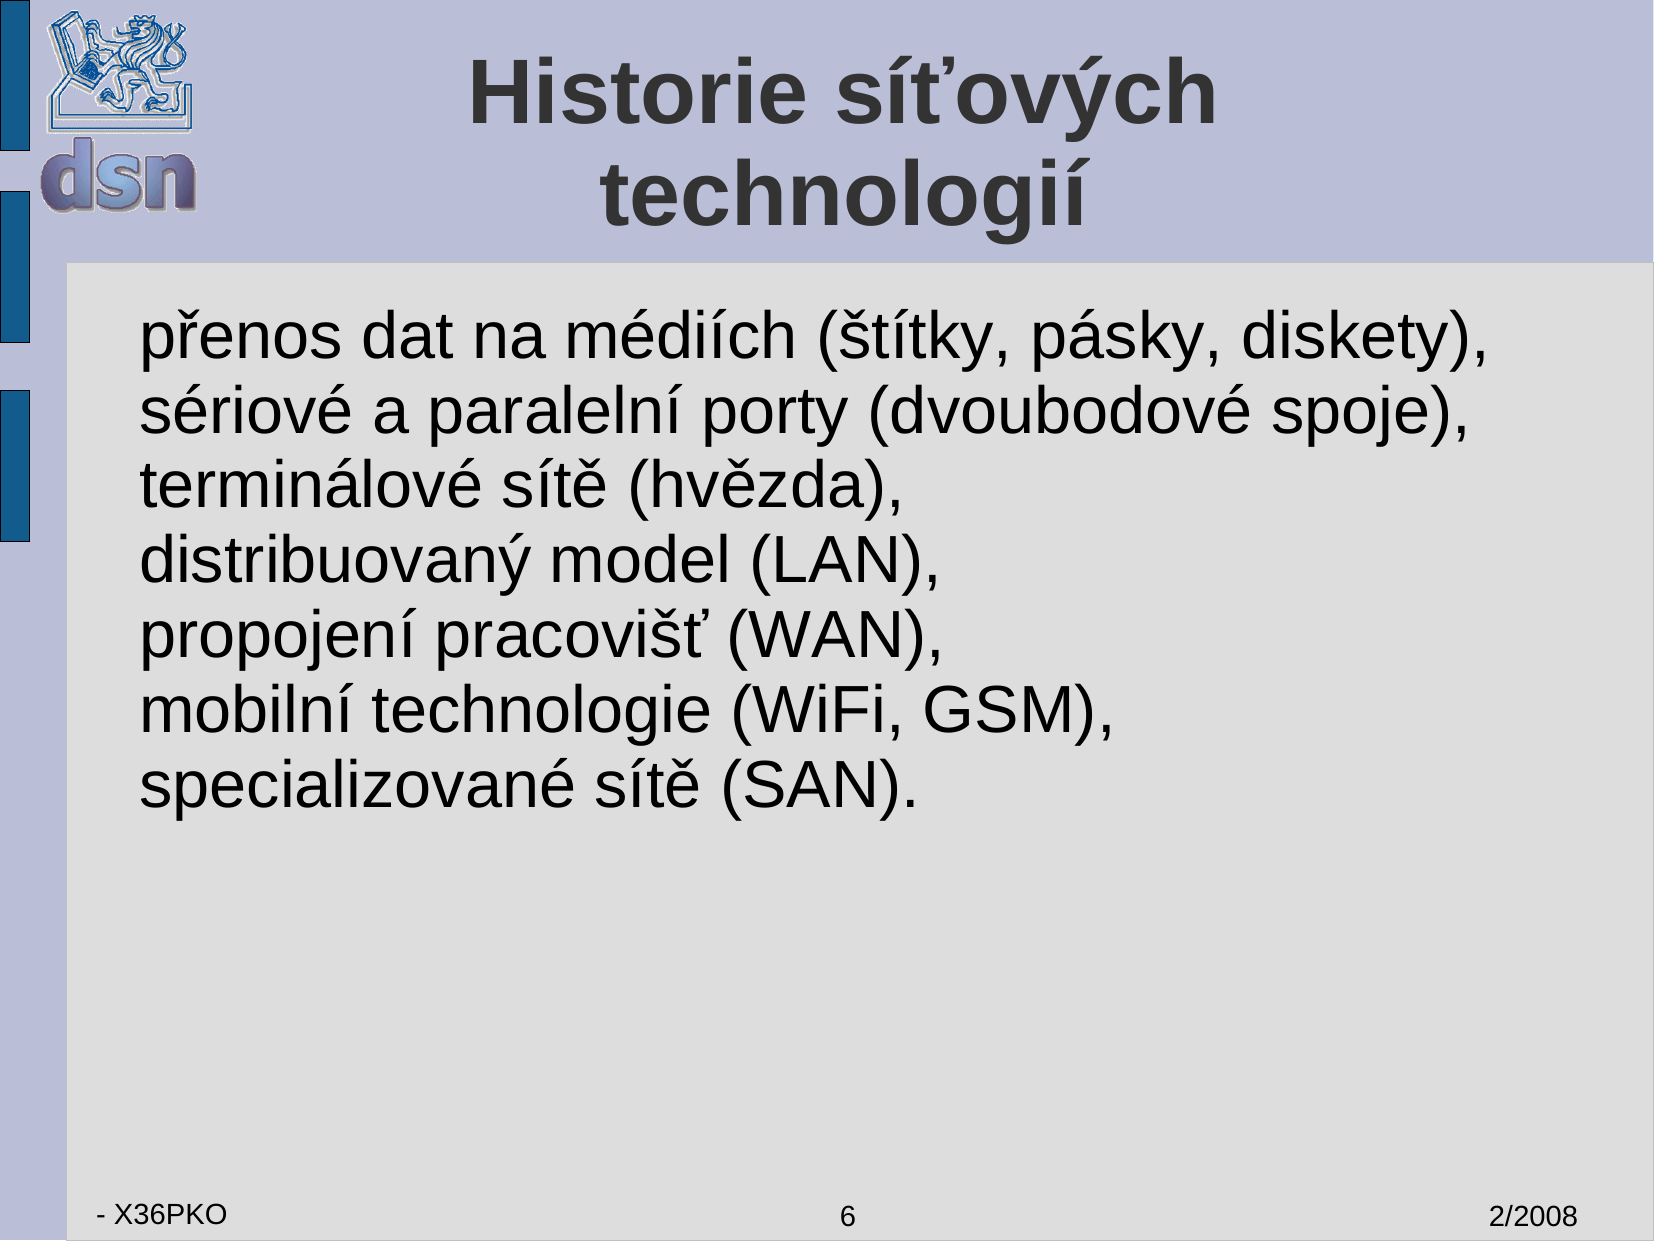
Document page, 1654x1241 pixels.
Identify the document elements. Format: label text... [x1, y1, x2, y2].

title Historie síťových technologií [210, 39, 1478, 247]
list přenos dat na médiích (štítky, pásky, diskety), sériové a paralelní porty (dvoubodové spoje), terminálové sítě (hvězda), distribuovaný model (LAN), propojení pracovišť (WAN), mobilní technologie (WiFi, GSM), specializované sítě (SAN). [121, 297, 1534, 1126]
picture [10, 10, 223, 230]
